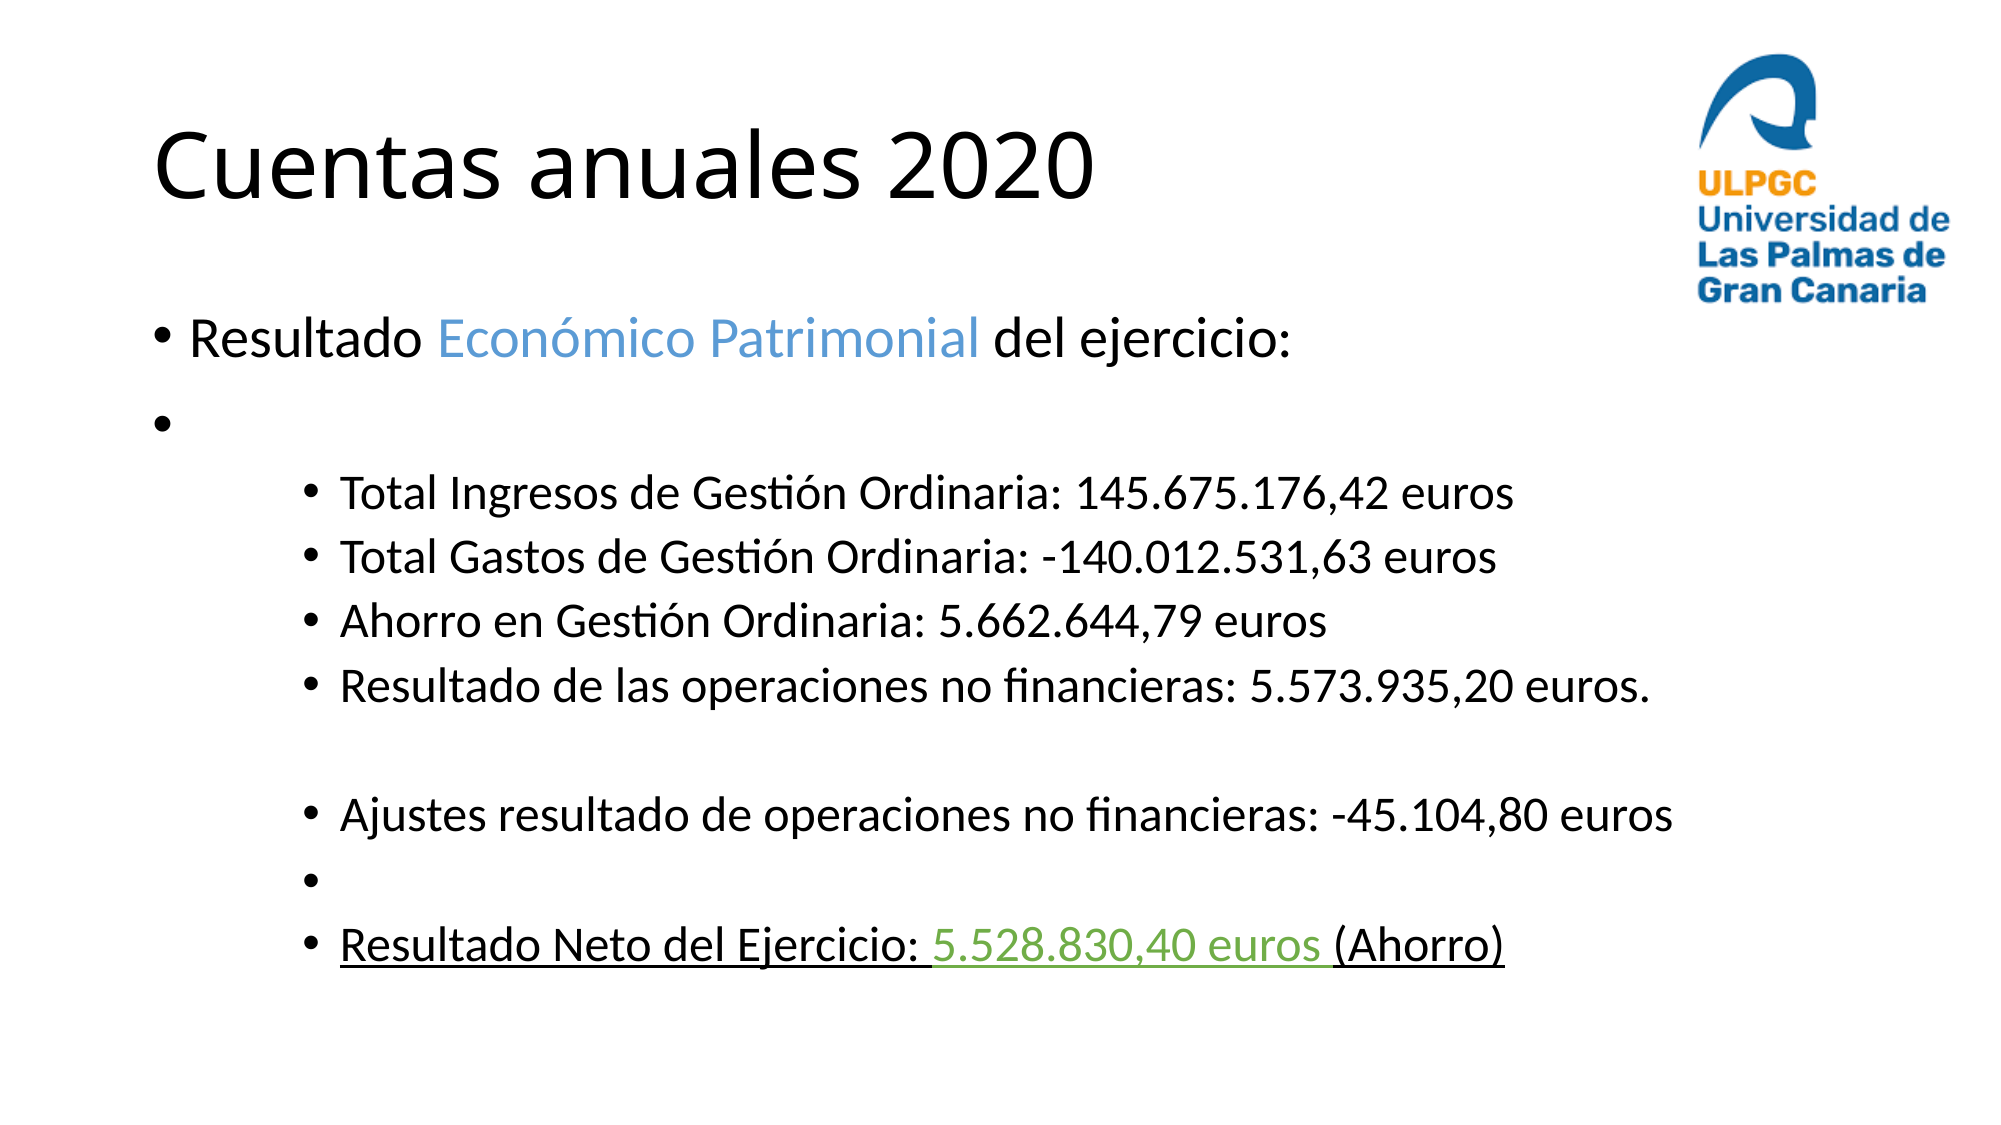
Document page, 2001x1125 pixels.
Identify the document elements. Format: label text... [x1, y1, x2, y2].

picture [1648, 4, 2000, 355]
title Cuentas anuales 2020 [137, 59, 1648, 278]
list Resultado Económico Patrimonial del ejercicio: Total Ingresos de Gestión Ordinaria: 145.675.176,42 euros Total Gastos de Gestión Ordinaria: -140.012.531,63 euros Ahorro en Gestión Ordinaria: 5.662.644,79 euros Resultado de las operaciones no financieras: 5.573.935,20 euros. Ajustes resultado de operaciones no financieras: -45.104,80 euros Resultado Neto del Ejercicio: 5.528.830,40 euros (Ahorro) [137, 299, 1863, 1014]
